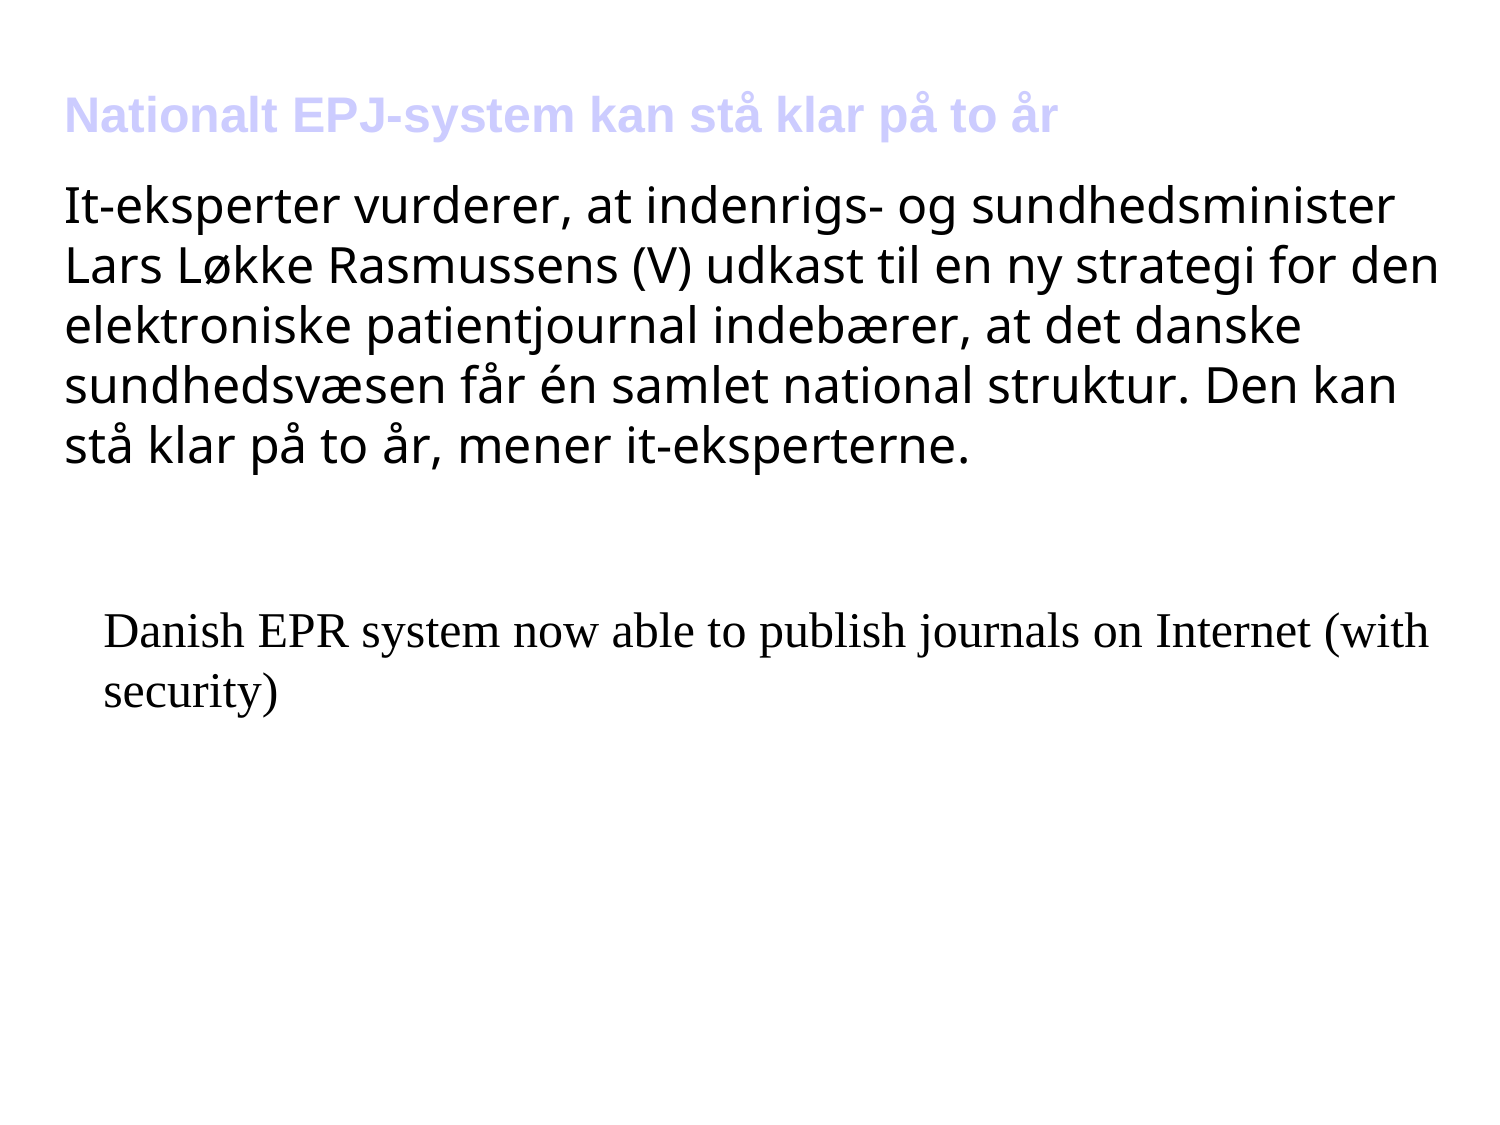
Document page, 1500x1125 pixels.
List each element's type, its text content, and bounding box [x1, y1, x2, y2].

text_box Danish EPR system now able to publish journals on Internet (with security) [88, 590, 1447, 726]
text_box Nationalt EPJ-system kan stå klar på to år It-eksperter vurderer, at indenrigs- og sundhedsminister Lars Løkke Rasmussens (V) udkast til en ny strategi for den elektroniske patientjournal indebærer, at det danske sundhedsvæsen får én samlet national struktur. Den kan stå klar på to år, mener it-eksperterne. [50, 75, 1463, 482]
